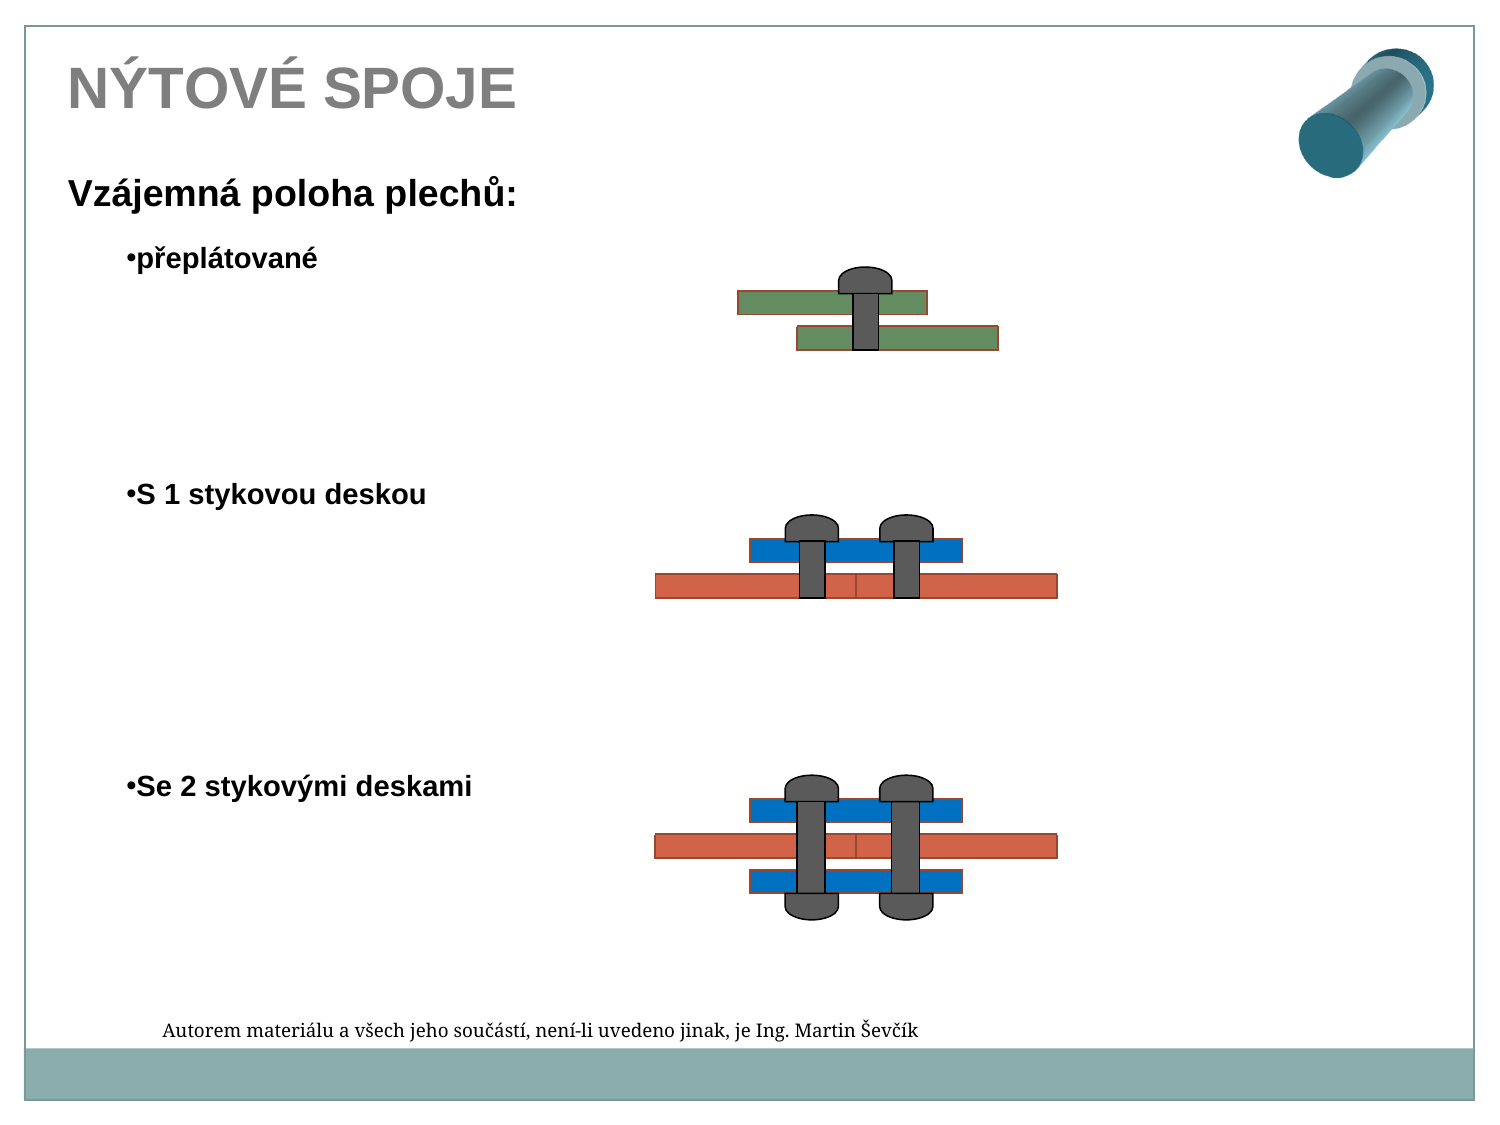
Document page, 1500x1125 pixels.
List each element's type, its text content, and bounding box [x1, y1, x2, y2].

text_box [738, 267, 999, 350]
text_box přeplátované [53, 231, 833, 283]
text_box NÝTOVÉ SPOJE [53, 42, 538, 129]
text_box Se 2 stykovými deskami [53, 760, 833, 811]
text_box [655, 775, 1058, 920]
picture [1293, 42, 1442, 181]
text_box [655, 514, 1058, 598]
text_box Autorem materiálu a všech jeho součástí, není-li uvedeno jinak, je Ing. Martin Ševčík [147, 1011, 1365, 1050]
text_box S 1 stykovou deskou [53, 467, 833, 519]
text_box Vzájemná poloha plechů: [53, 160, 538, 222]
